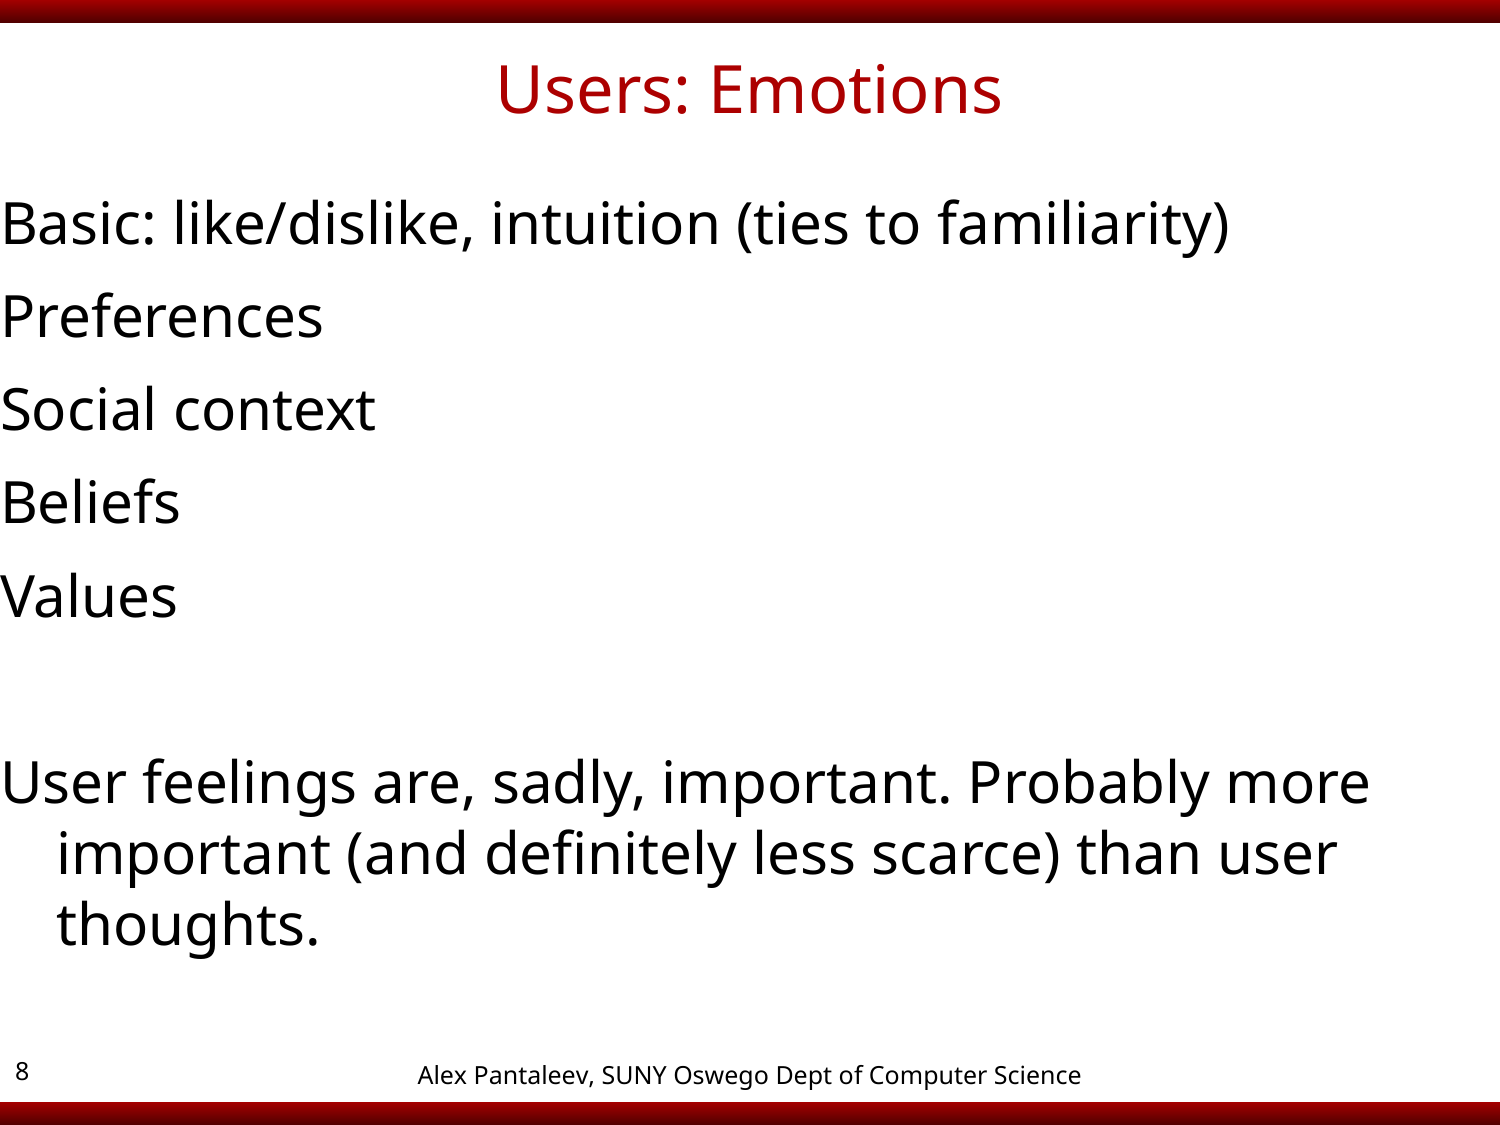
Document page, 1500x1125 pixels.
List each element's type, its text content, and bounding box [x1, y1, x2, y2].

list Basic: like/dislike, intuition (ties to familiarity) Preferences Social context Beliefs Values User feelings are, sadly, important. Probably more important (and definitely less scarce) than user thoughts. [0, 187, 1476, 1063]
title Users: Emotions [0, 24, 1500, 150]
